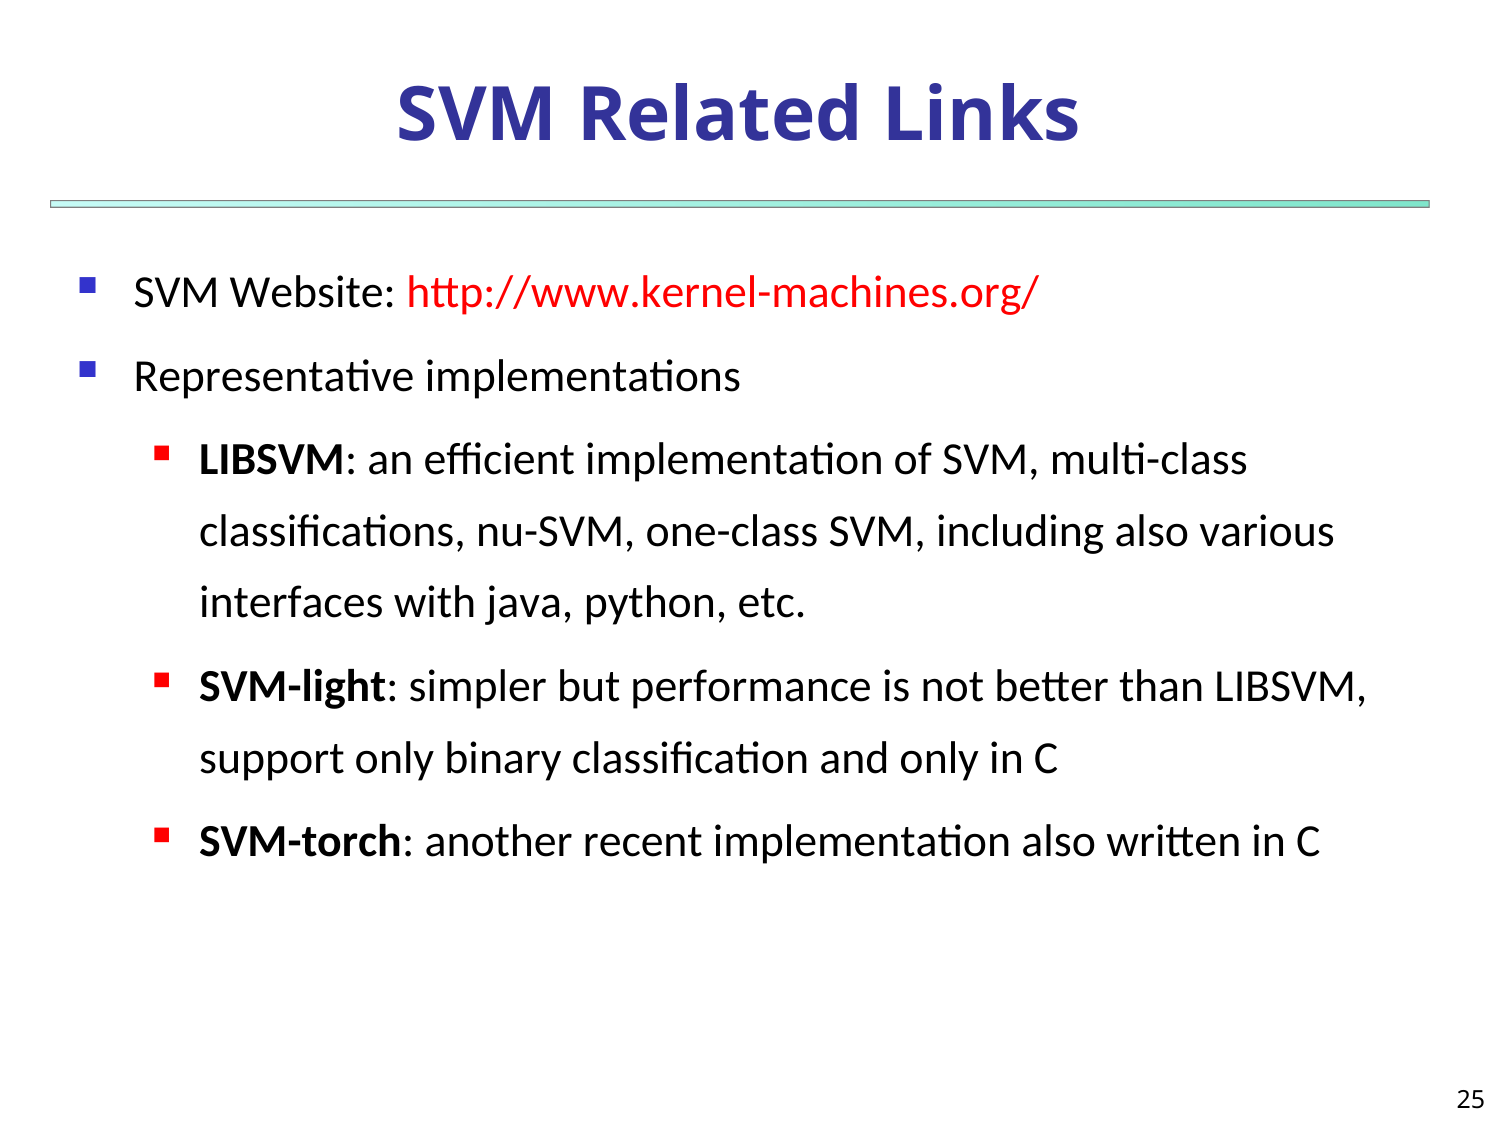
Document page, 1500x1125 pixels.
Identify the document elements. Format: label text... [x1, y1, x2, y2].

text_box <number> [1187, 1062, 1500, 1125]
list SVM Website: http://www.kernel-machines.org/ Representative implementations LIBSVM: an efficient implementation of SVM, multi-class classifications, nu-SVM, one-class SVM, including also various interfaces with java, python, etc. SVM-light: simpler but performance is not better than LIBSVM, support only binary classification and only in C SVM-torch: another recent implementation also written in C [62, 237, 1450, 1089]
title SVM Related Links [50, 57, 1429, 163]
